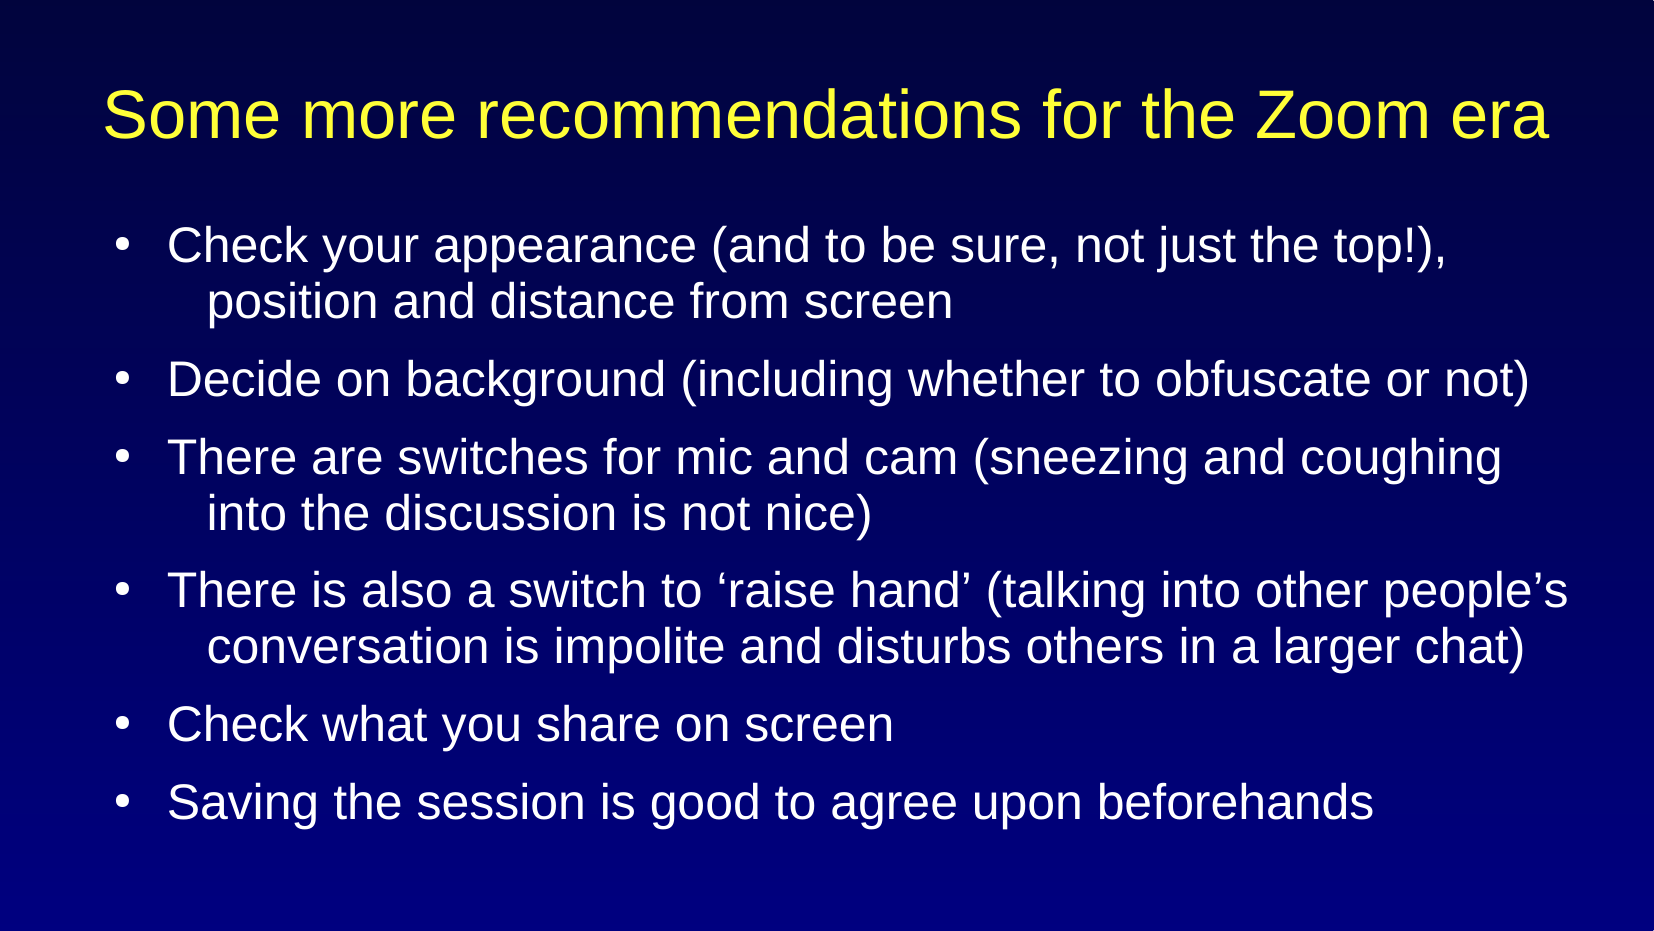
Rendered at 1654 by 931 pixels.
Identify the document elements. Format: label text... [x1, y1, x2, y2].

list Check your appearance (and to be sure, not just the top!), position and distance from screen Decide on background (including whether to obfuscate or not) There are switches for mic and cam (sneezing and coughing into the discussion is not nice) There is also a switch to ‘raise hand’ (talking into other people’s conversation is impolite and disturbs others in a larger chat) Check what you share on screen Saving the session is good to agree upon beforehands [82, 217, 1571, 830]
title Some more recommendations for the Zoom era [82, 37, 1571, 193]
